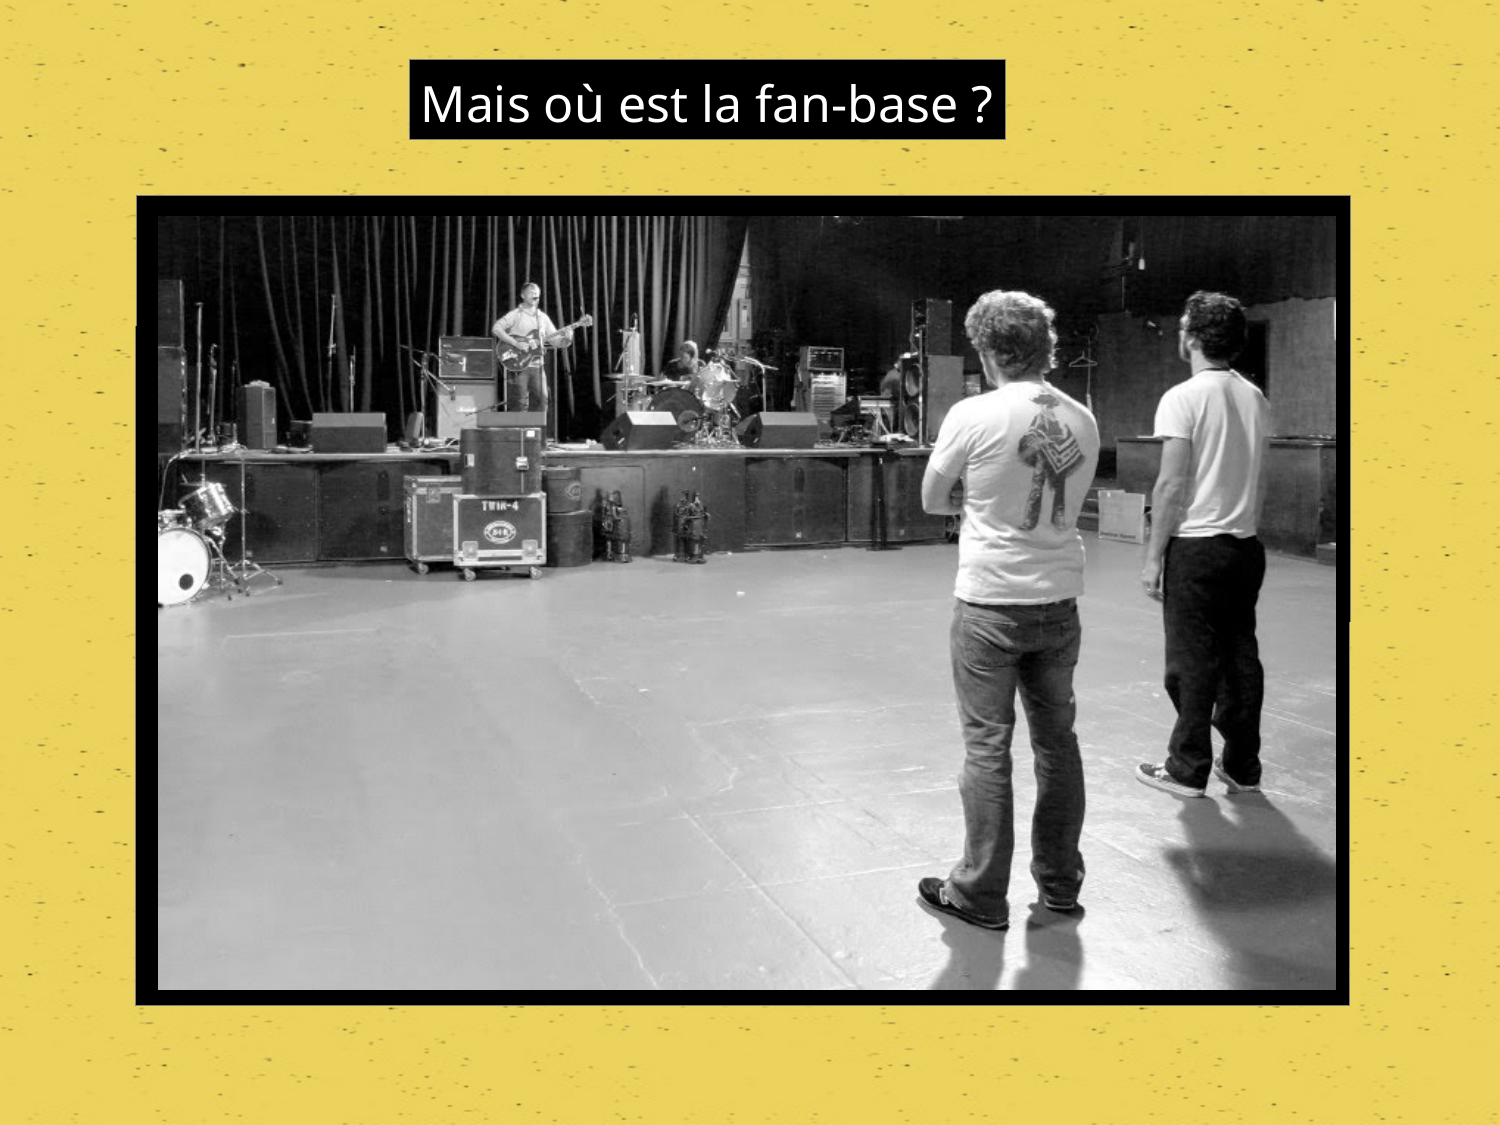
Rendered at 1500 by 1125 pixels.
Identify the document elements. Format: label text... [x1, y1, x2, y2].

text_box [409, 59, 1006, 64]
picture [0, 0, 1500, 1125]
text_box [135, 195, 1351, 1006]
text_box Mais où est la fan-base ? [406, 64, 1009, 141]
